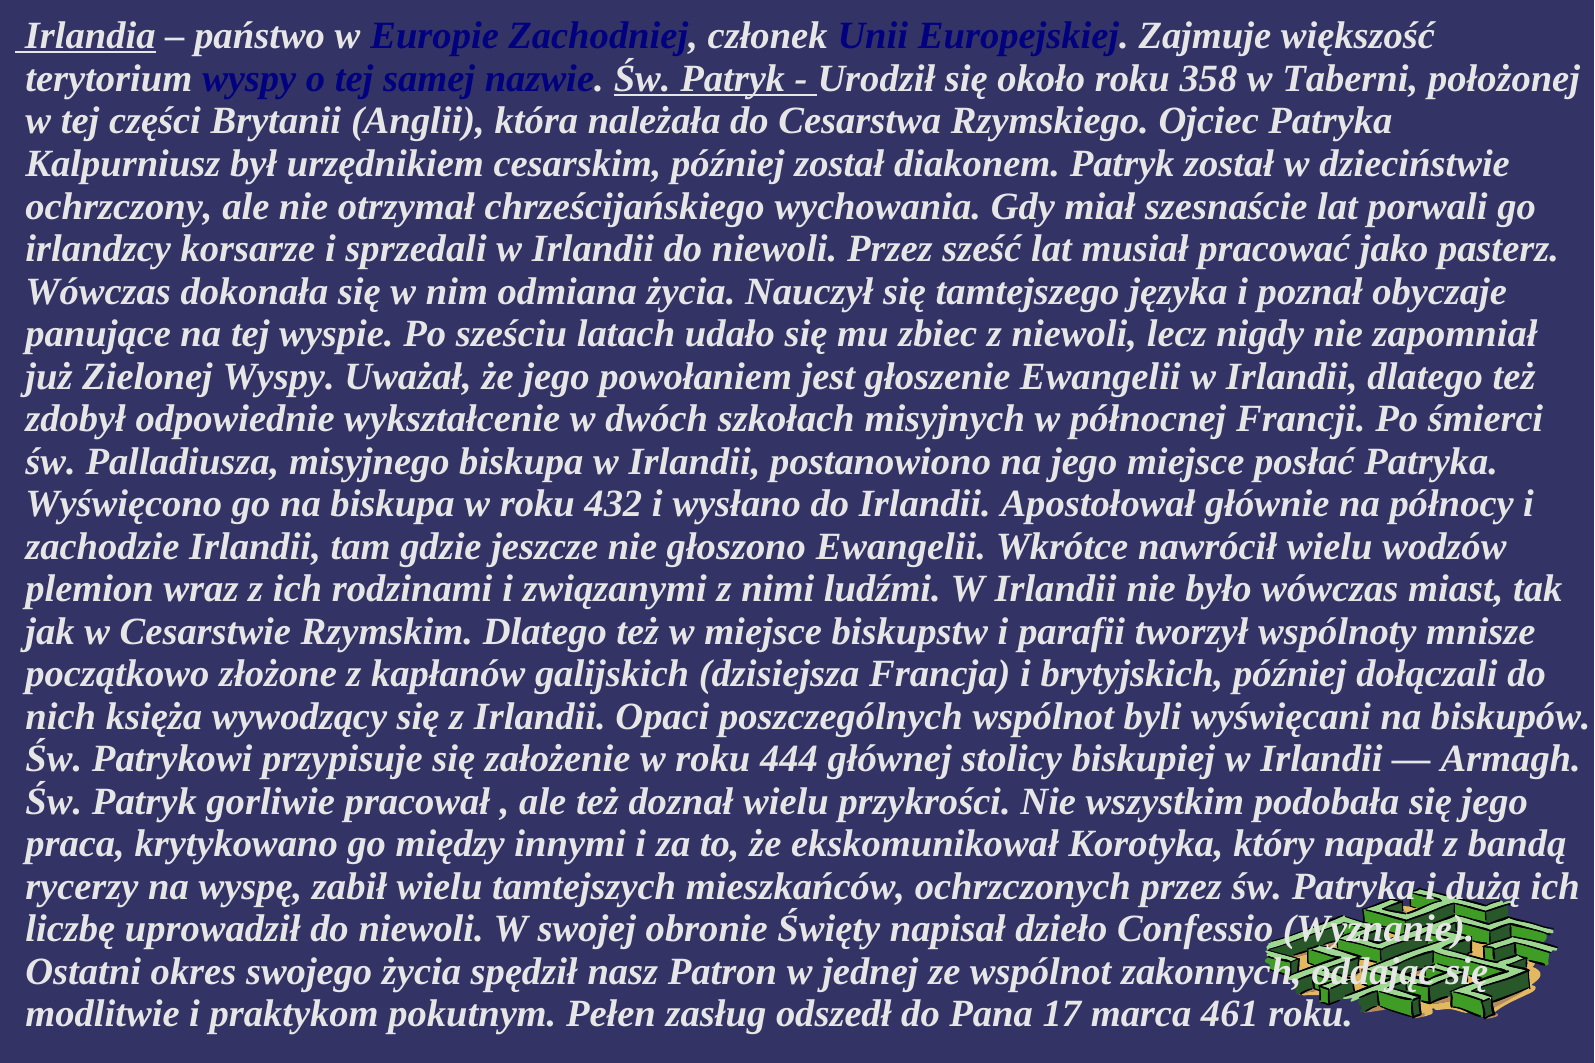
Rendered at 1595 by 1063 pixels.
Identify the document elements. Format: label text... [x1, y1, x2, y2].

title Irlandia – państwo w Europie Zachodniej, członek Unii Europejskiej. Zajmuje większość terytorium wyspy o tej samej nazwie. Św. Patryk - Urodził się około roku 358 w Taberni, położonej w tej części Brytanii (Anglii), która należała do Cesarstwa Rzymskiego. Ojciec Patryka Kalpurniusz był urzędnikiem cesarskim, później został diakonem. Patryk został w dzieciństwie ochrzczony, ale nie otrzymał chrześcijańskiego wychowania. Gdy miał szesnaście lat porwali go irlandzcy korsarze i sprzedali w Irlandii do niewoli. Przez sześć lat musiał pracować jako pasterz. Wówczas dokonała się w nim odmiana życia. Nauczył się tamtejszego języka i poznał obyczaje panujące na tej wyspie. Po sześciu latach udało się mu zbiec z niewoli, lecz nigdy nie zapomniał już Zielonej Wyspy. Uważał, że jego powołaniem jest głoszenie Ewangelii w Irlandii, dlatego też zdobył odpowiednie wykształcenie w dwóch szkołach misyjnych w północnej Francji. Po śmierci św. Palladiusza, misyjnego biskupa w Irlandii, postanowiono na jego miejsce posłać Patryka. Wyświęcono go na biskupa w roku 432 i wysłano do Irlandii. Apostołował głównie na północy i zachodzie Irlandii, tam gdzie jeszcze nie głoszono Ewangelii. Wkrótce nawrócił wielu wodzów plemion wraz z ich rodzinami i związanymi z nimi ludźmi. W Irlandii nie było wówczas miast, tak jak w Cesarstwie Rzymskim. Dlatego też w miejsce biskupstw i parafii tworzył wspólnoty mnisze początkowo złożone z kapłanów galijskich (dzisiejsza Francja) i brytyjskich, później dołączali do nich księża wywodzący się z Irlandii. Opaci poszczególnych wspólnot byli wyświęcani na biskupów. Św. Patrykowi przypisuje się założenie w roku 444 głównej stolicy biskupiej w Irlandii — Armagh. Św. Patryk gorliwie pracował , ale też doznał wielu przykrości. Nie wszystkim podobała się jego praca, krytykowano go między innymi i za to, że ekskomunikował Korotyka, który napadł z bandą rycerzy na wyspę, zabił wielu tamtejszych mieszkańców, ochrzczonych przez św. Patryka i dużą ich liczbę uprowadził do niewoli. W swojej obronie Święty napisał dzieło Confessio (Wyznanie). Ostatni okres swojego życia spędził nasz Patron w jednej ze wspólnot zakonnych, oddając się modlitwie i praktykom pokutnym. Pełen zasług odszedł do Pana 17 marca 461 roku. [0, 11, 1595, 1039]
